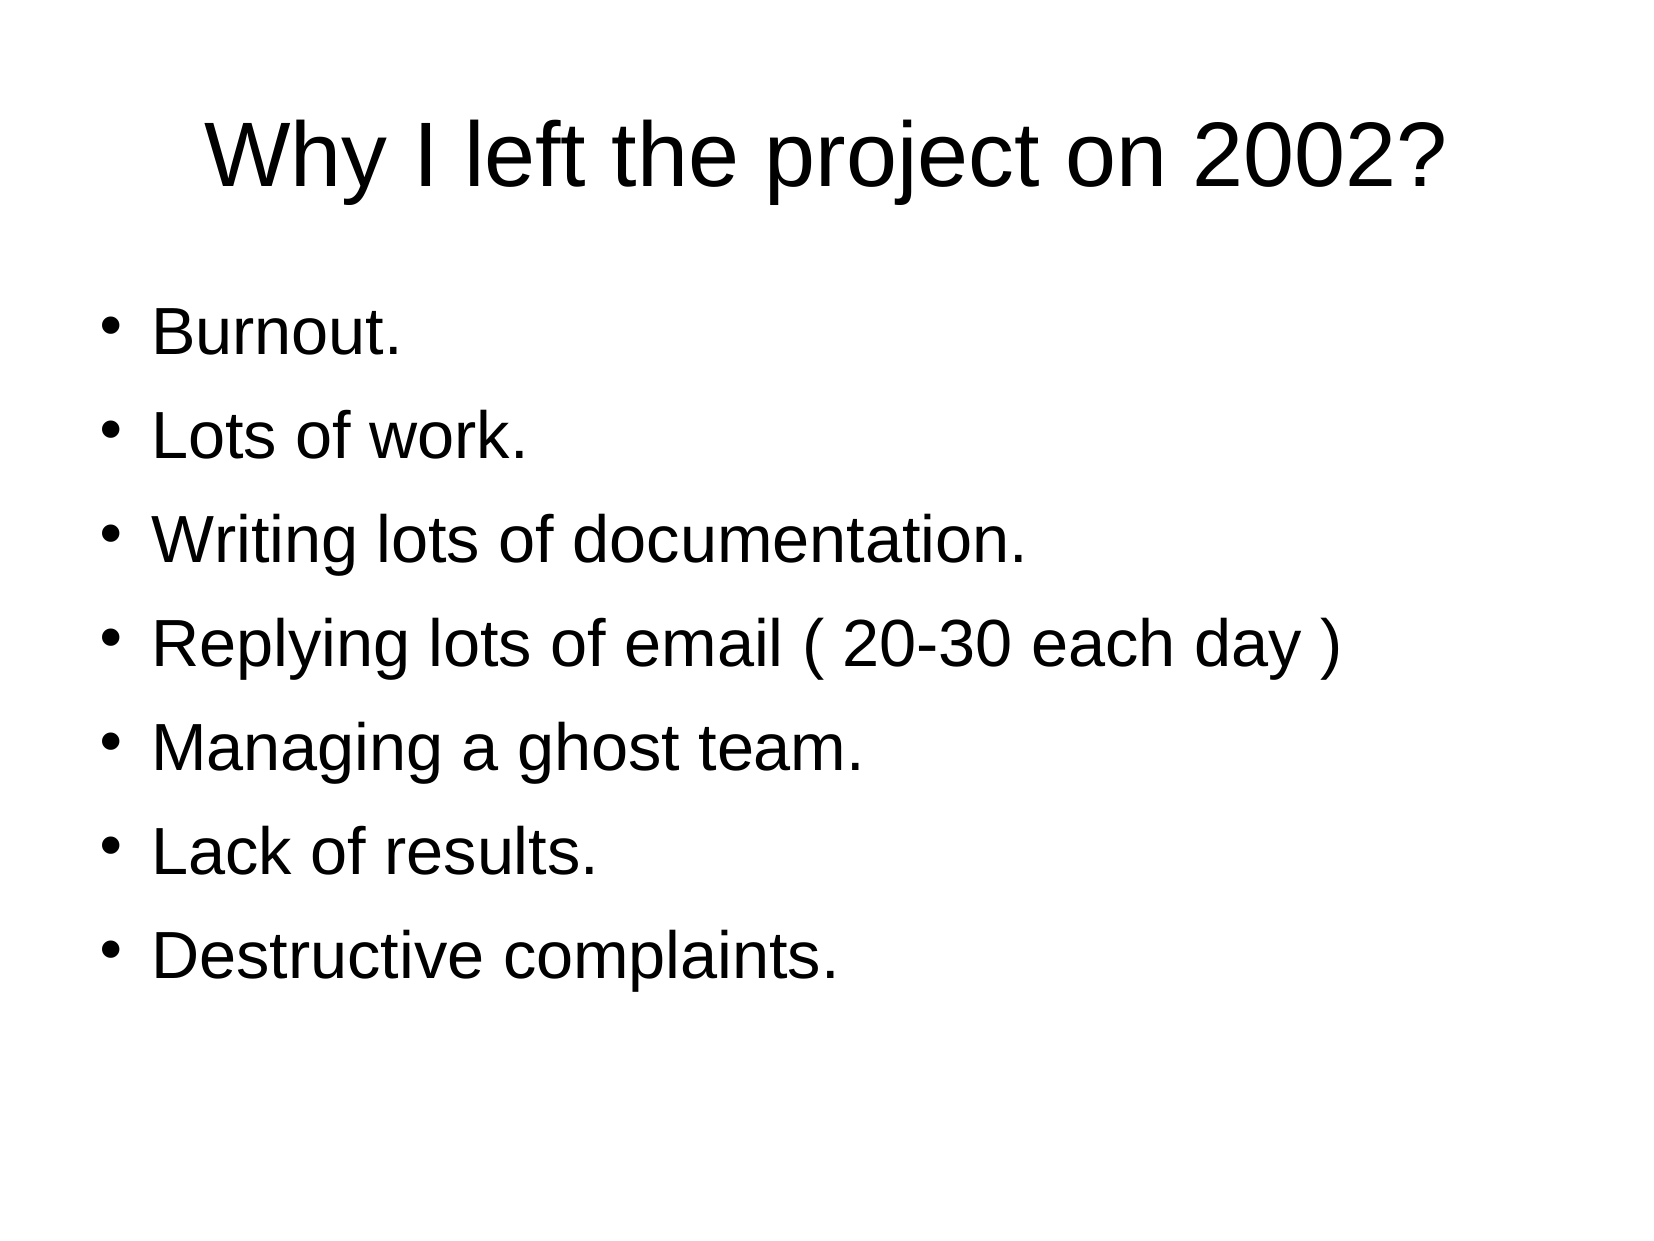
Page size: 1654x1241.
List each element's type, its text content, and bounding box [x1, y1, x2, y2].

list Burnout. Lots of work. Writing lots of documentation. Replying lots of email ( 20-30 each day )‏ Managing a ghost team. Lack of results. Destructive complaints. [82, 290, 1571, 1109]
title Why I left the project on 2002? [82, 49, 1571, 257]
